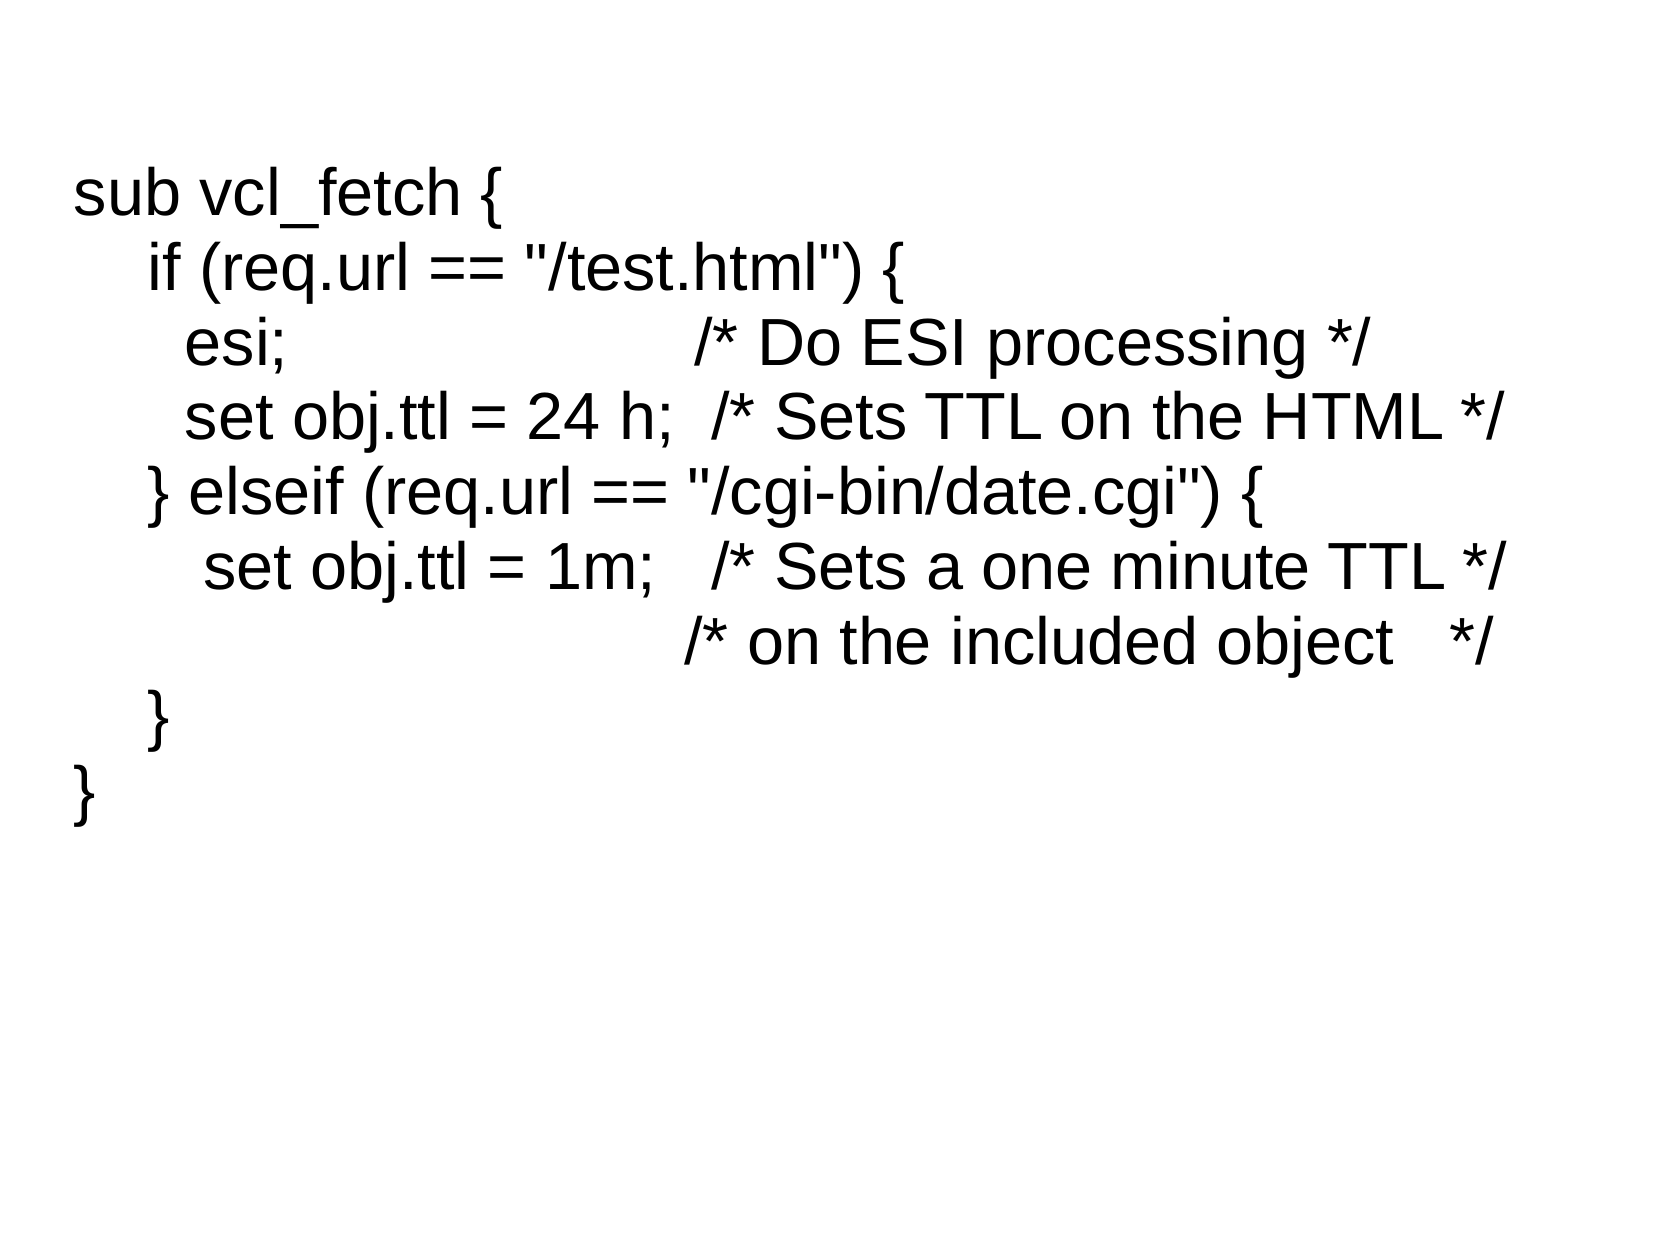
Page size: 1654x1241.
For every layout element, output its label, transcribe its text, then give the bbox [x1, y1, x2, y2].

text_box sub vcl_fetch { if (req.url == "/test.html") { esi; /* Do ESI processing */ set obj.ttl = 24 h; /* Sets TTL on the HTML */ } elseif (req.url == "/cgi-bin/date.cgi") { set obj.ttl = 1m; /* Sets a one minute TTL */ /* on the included object */ } } [59, 147, 1595, 910]
